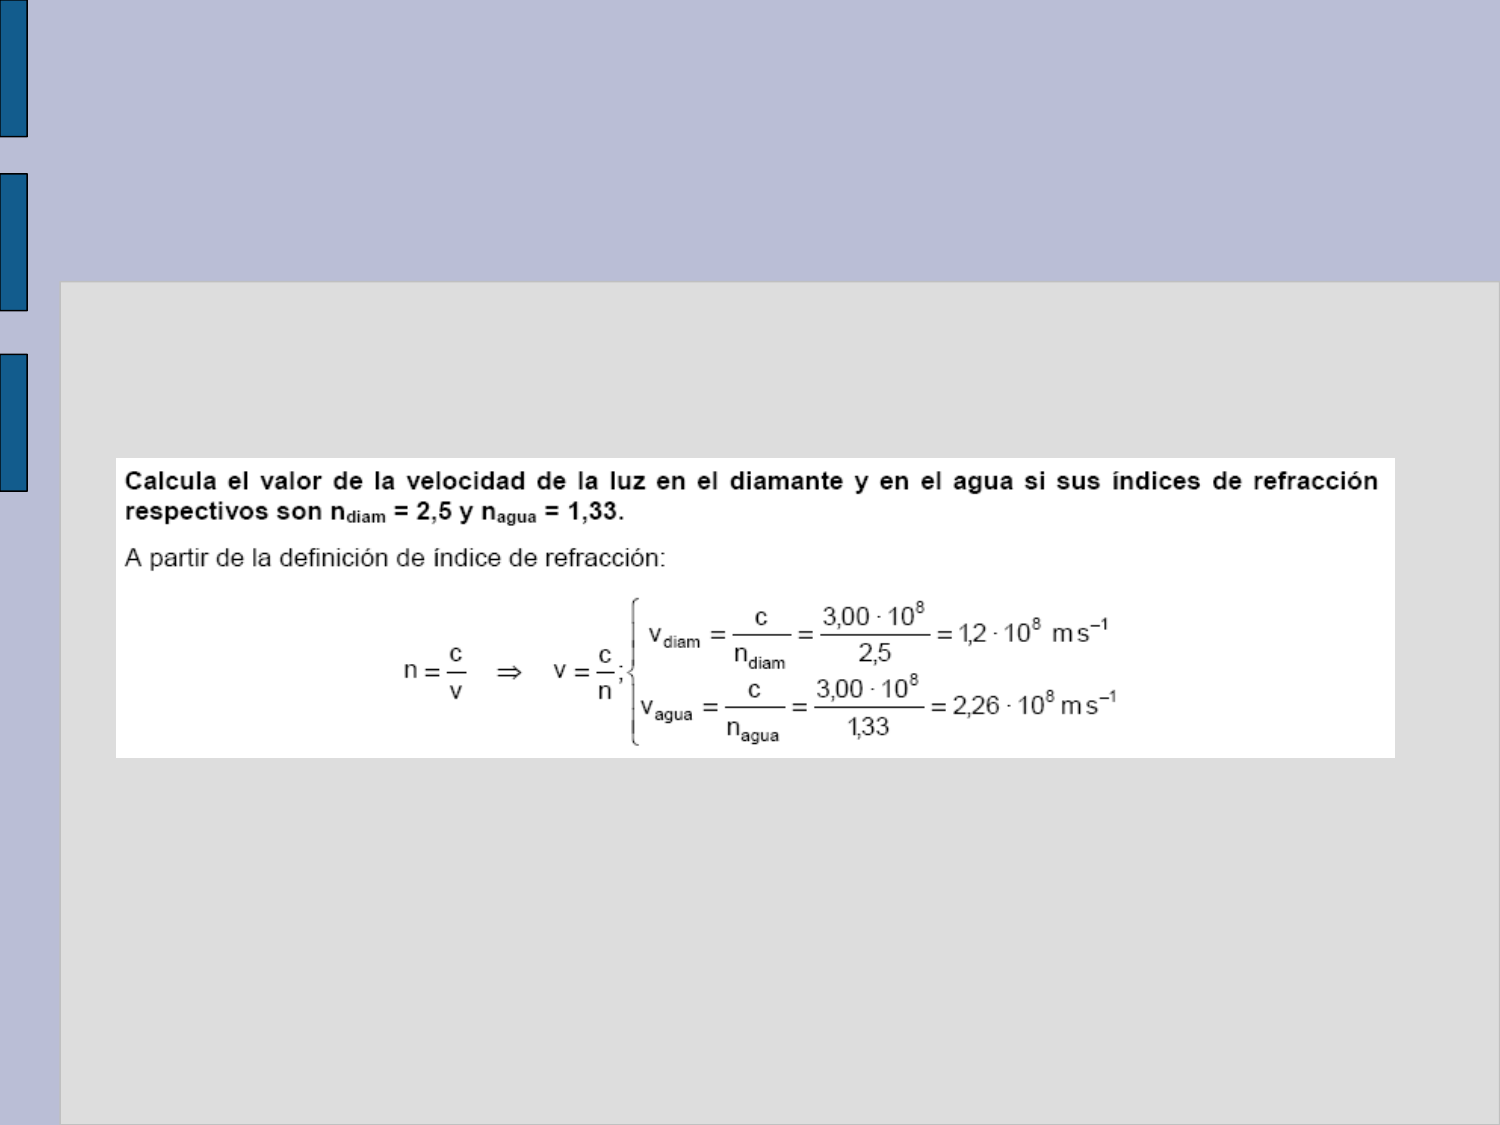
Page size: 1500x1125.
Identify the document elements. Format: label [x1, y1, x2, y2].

picture [116, 458, 1395, 758]
